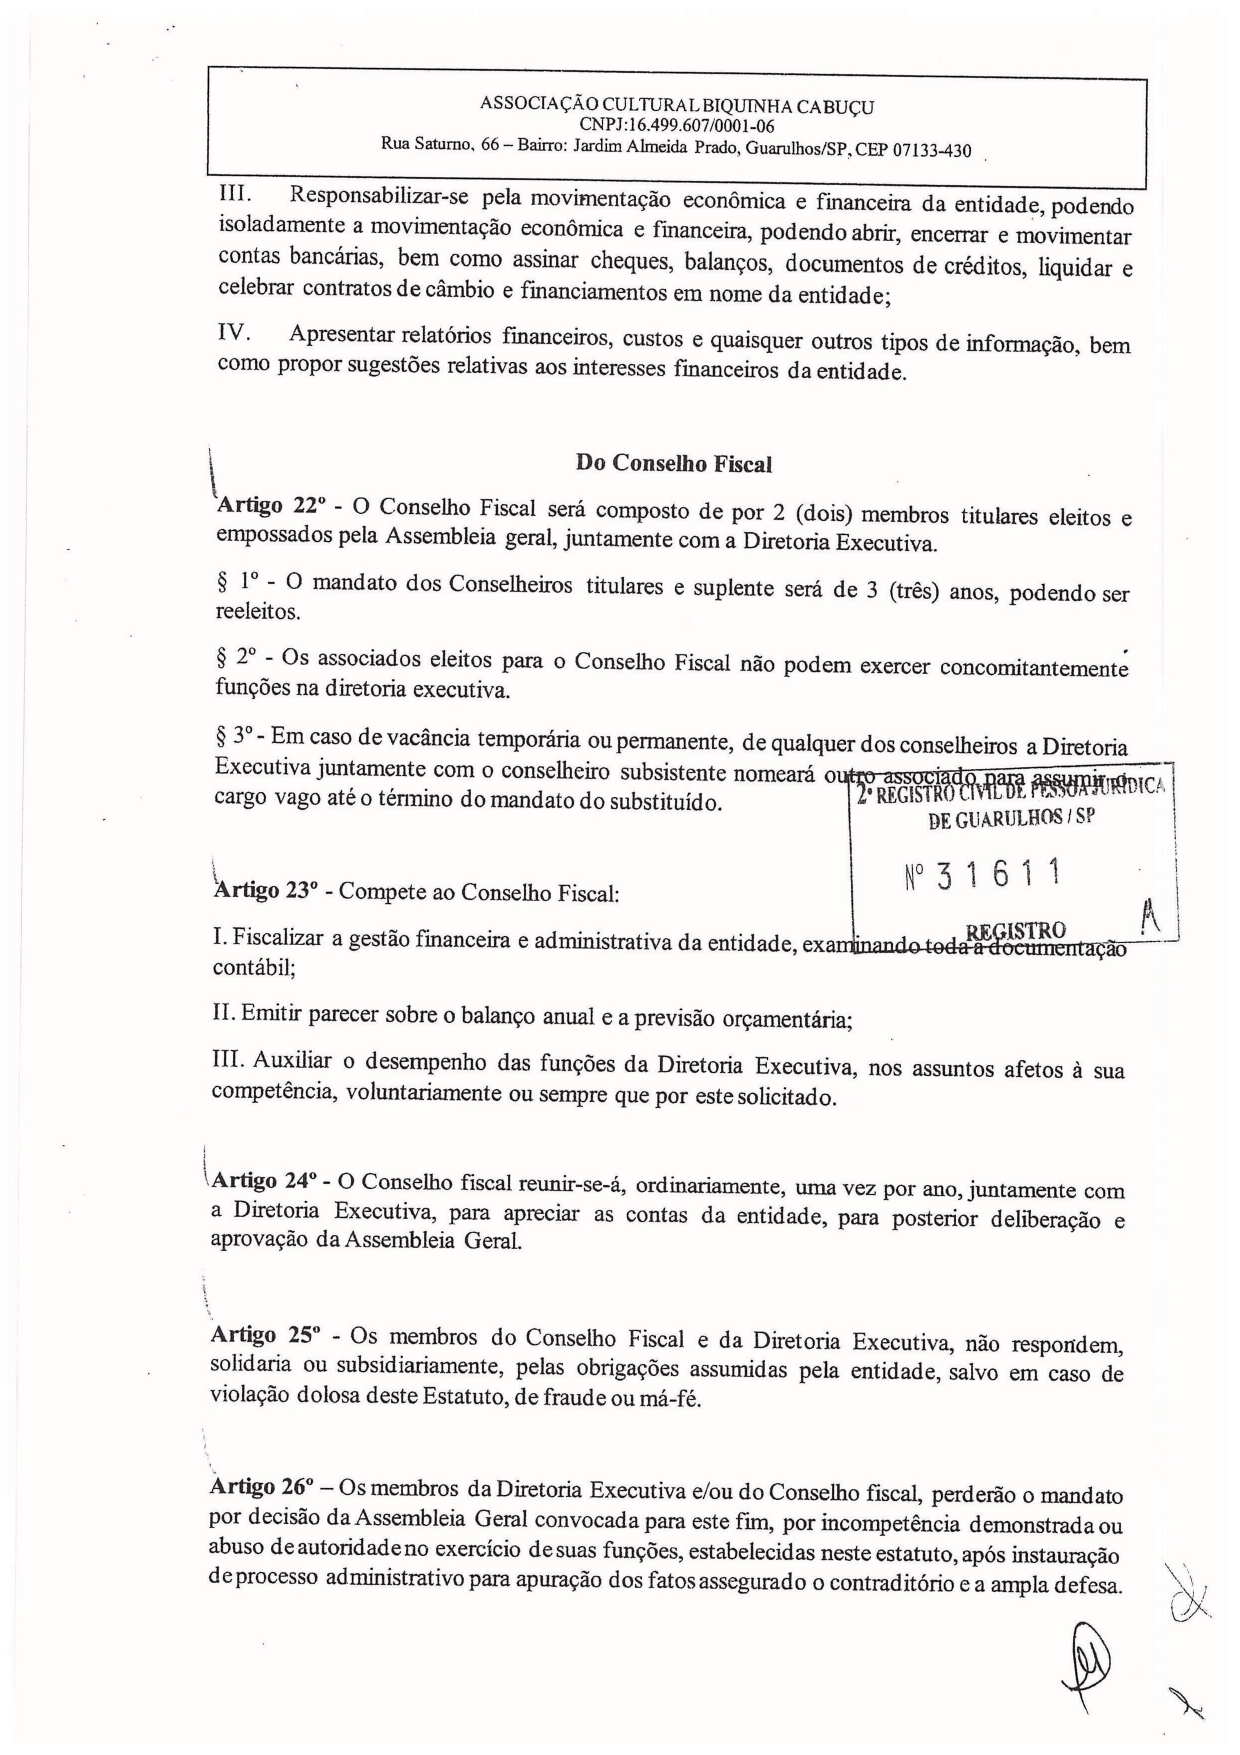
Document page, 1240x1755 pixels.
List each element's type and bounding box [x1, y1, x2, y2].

text_box [0, 2, 1238, 1754]
